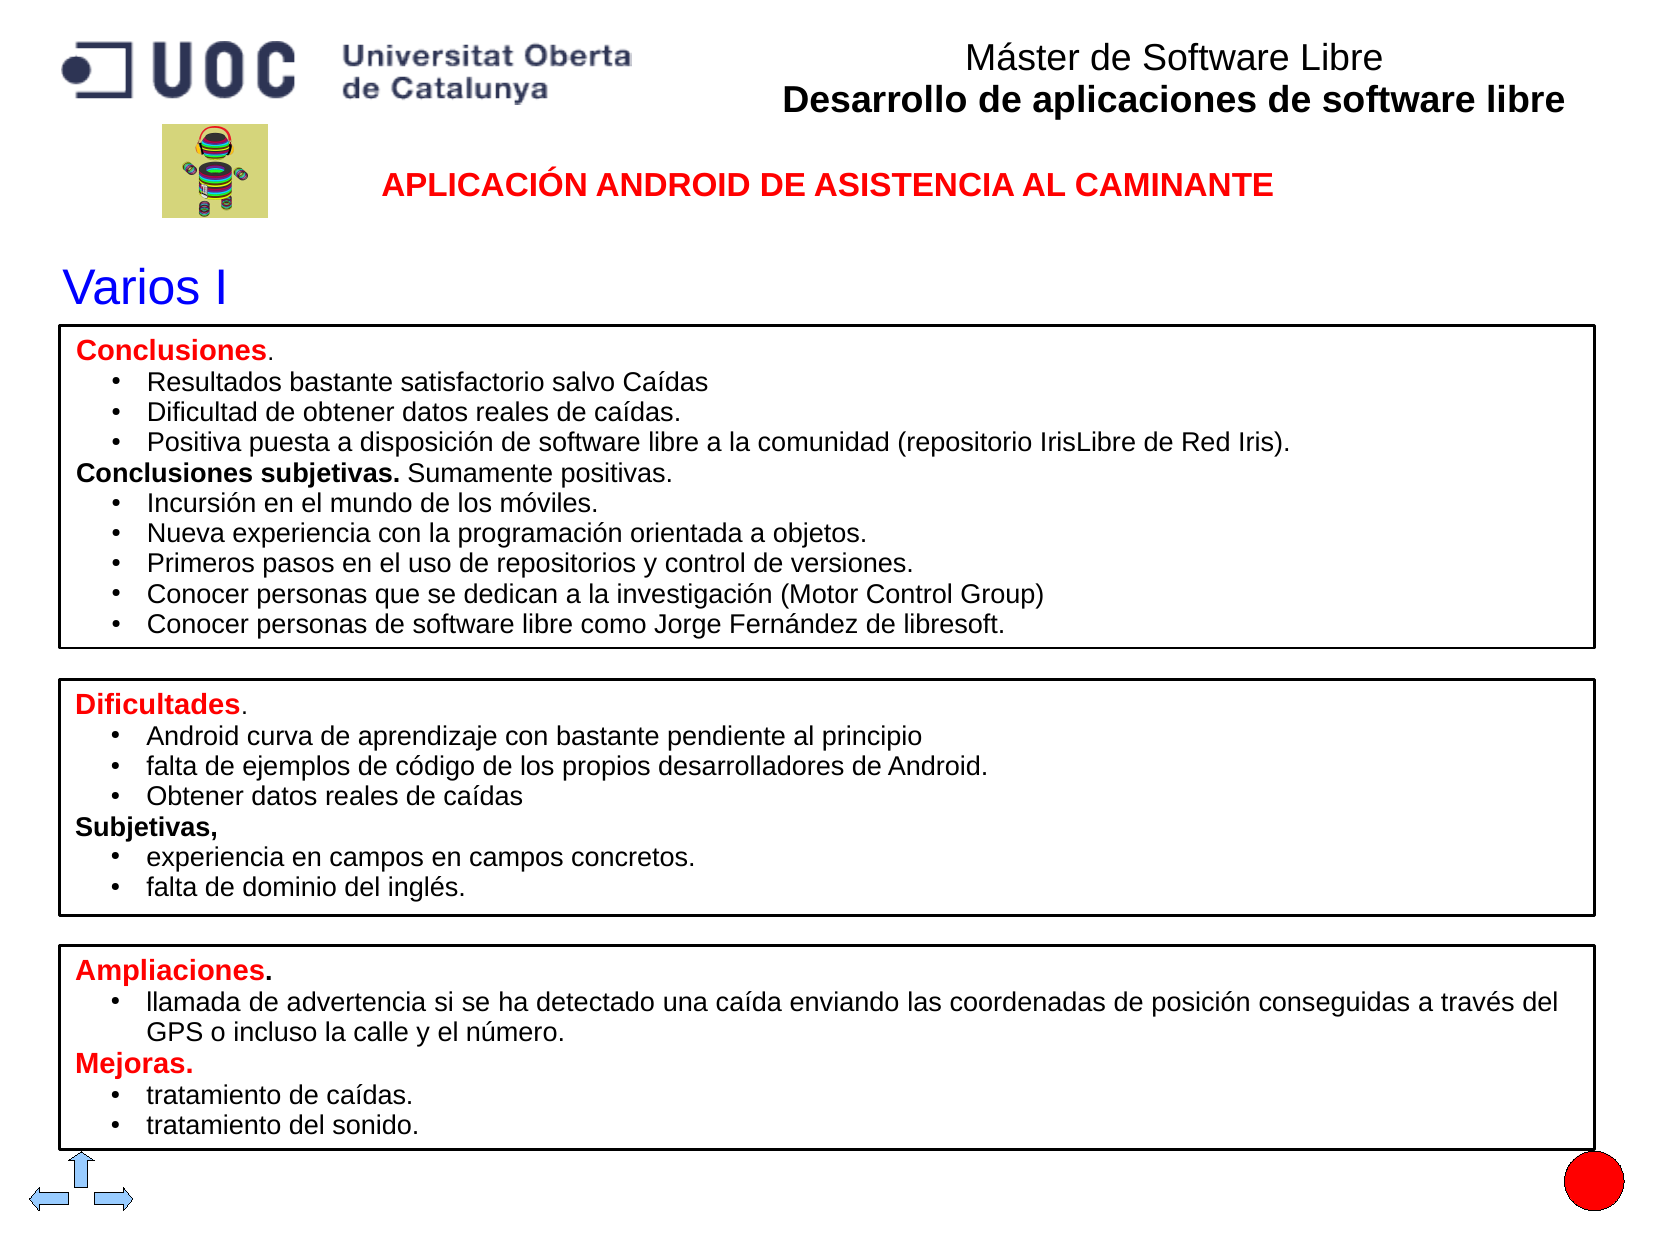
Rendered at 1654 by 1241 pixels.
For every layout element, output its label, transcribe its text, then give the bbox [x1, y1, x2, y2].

picture [61, 41, 632, 105]
picture [162, 124, 268, 218]
text_box APLICACIÓN ANDROID DE ASISTENCIA AL CAMINANTE [105, 149, 1552, 222]
text_box [68, 1151, 95, 1188]
text_box [29, 1187, 69, 1211]
text_box Conclusiones. Resultados bastante satisfactorio salvo Caídas Dificultad de obtener datos reales de caídas. Positiva puesta a disposición de software libre a la comunidad (repositorio IrisLibre de Red Iris). Conclusiones subjetivas. Sumamente positivas. Incursión en el mundo de los móviles. Nueva experiencia con la programación orientada a objetos. Primeros pasos en el uso de repositorios y control de versiones. Conocer personas que se dedican a la investigación (Motor Control Group) Conocer personas de software libre como Jorge Fernández de libresoft. [59, 325, 1595, 648]
text_box Ampliaciones. llamada de advertencia si se ha detectado una caída enviando las coordenadas de posición conseguidas a través del GPS o incluso la calle y el número. Mejoras. tratamiento de caídas. tratamiento del sonido. [59, 945, 1595, 1150]
text_box [1564, 1151, 1625, 1211]
text_box Máster de Software Libre Desarrollo de aplicaciones de software libre [754, 29, 1595, 130]
list Varios I [62, 249, 1300, 324]
text_box [94, 1187, 133, 1211]
text_box Dificultades. Android curva de aprendizaje con bastante pendiente al principio falta de ejemplos de código de los propios desarrolladores de Android. Obtener datos reales de caídas Subjetivas, experiencia en campos en campos concretos. falta de dominio del inglés. [59, 679, 1595, 916]
